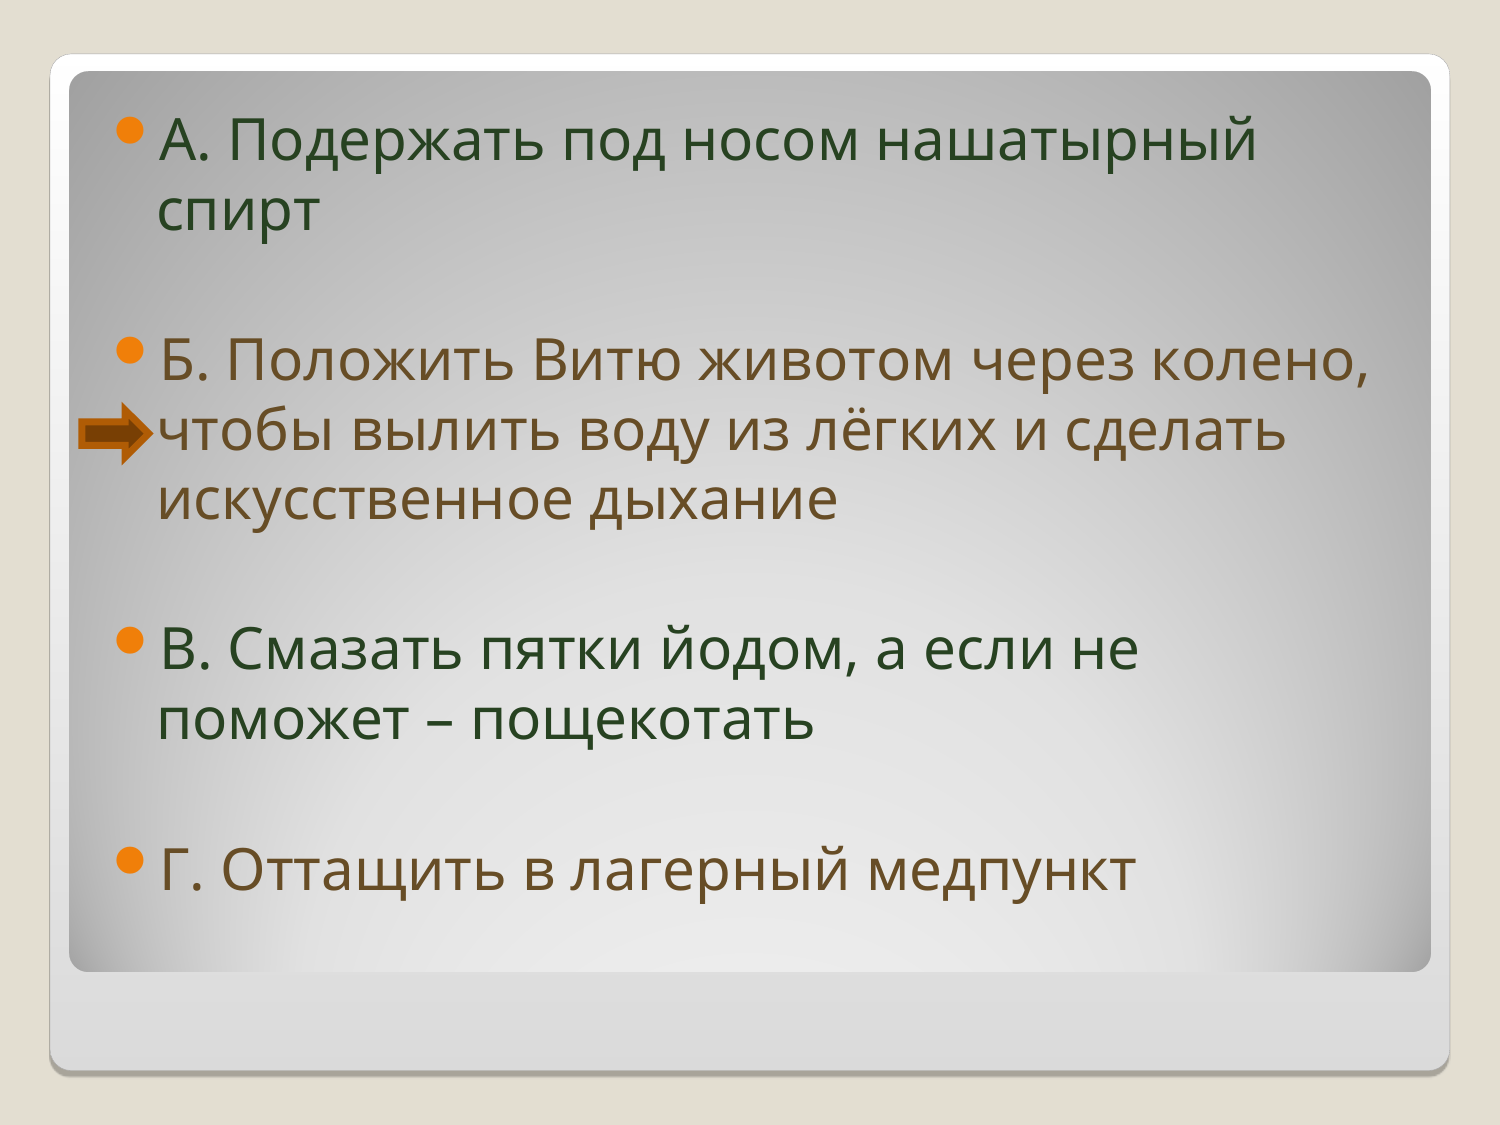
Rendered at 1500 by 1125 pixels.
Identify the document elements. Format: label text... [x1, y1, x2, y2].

picture [69, 71, 1431, 972]
text_box [81, 410, 149, 458]
list А. Подержать под носом нашатырный спирт Б. Положить Витю животом через колено, чтобы вылить воду из лёгких и сделать искусственное дыхание В. Смазать пятки йодом, а если не поможет – пощекотать Г. Оттащить в лагерный медпункт [82, 86, 1426, 973]
